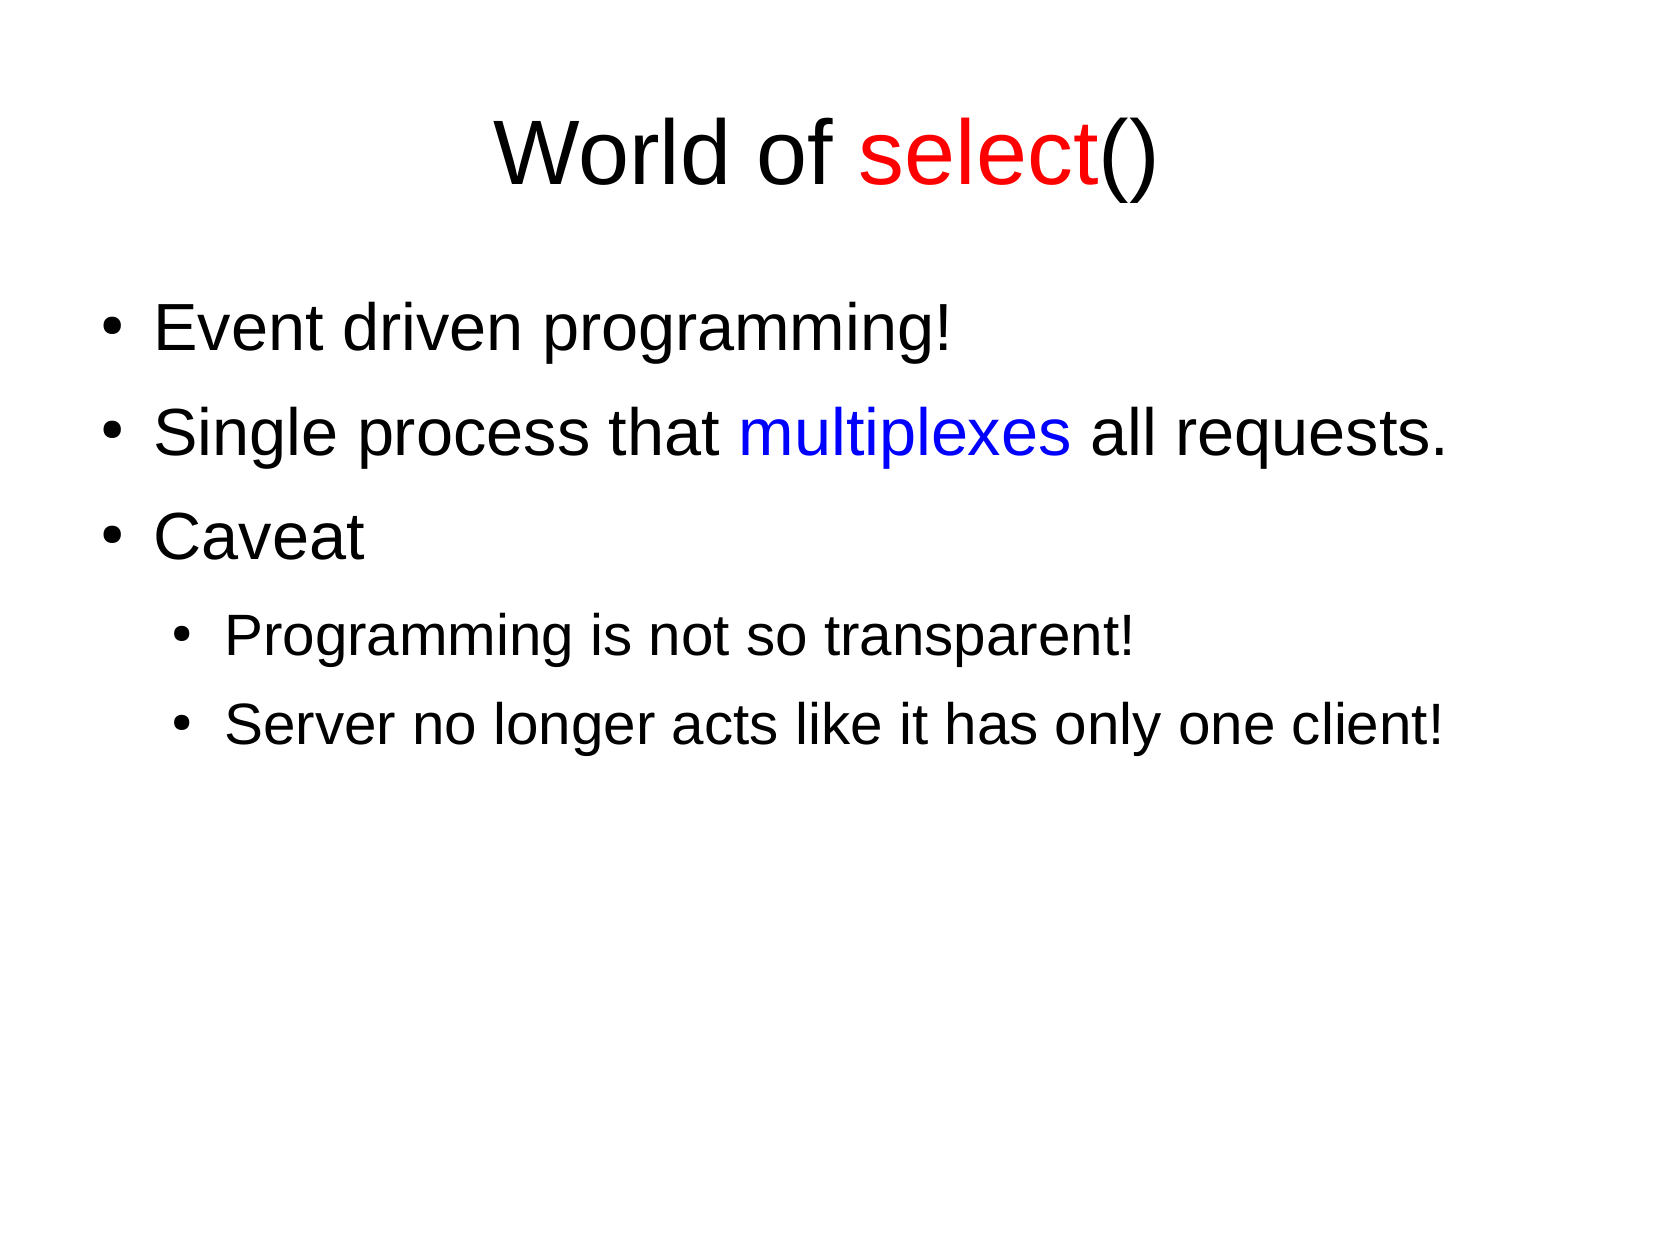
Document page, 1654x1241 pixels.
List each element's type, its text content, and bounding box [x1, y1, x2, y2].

list Event driven programming! Single process that multiplexes all requests. Caveat Programming is not so transparent! Server no longer acts like it has only one client! [82, 290, 1571, 1109]
title World of select() [82, 56, 1571, 250]
